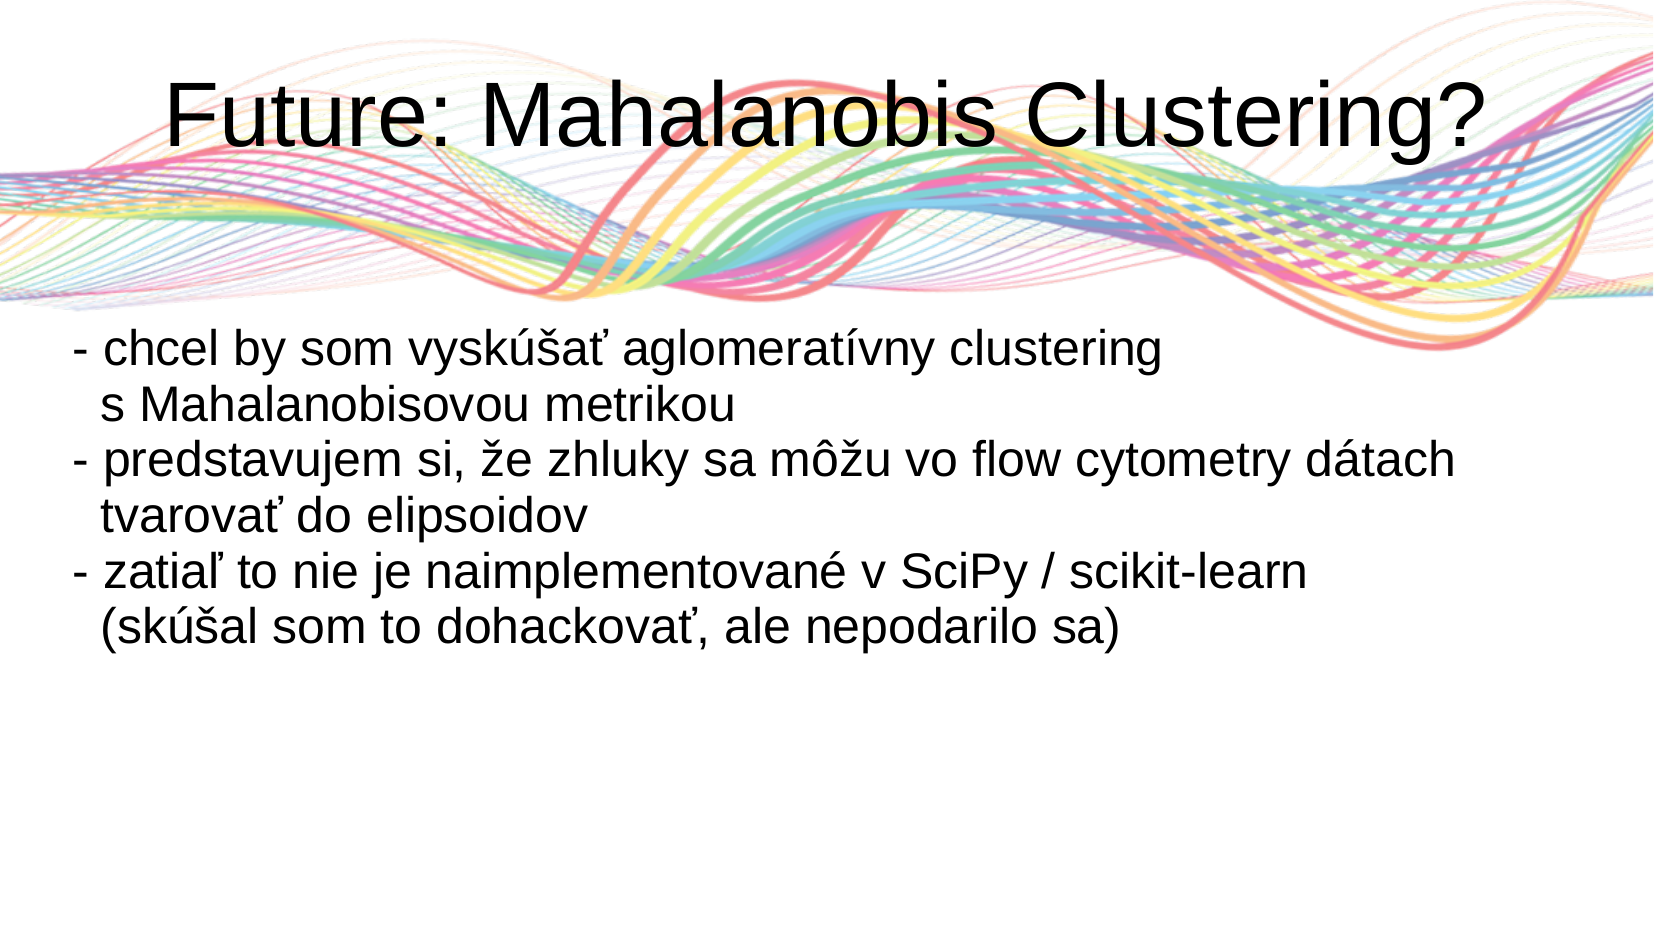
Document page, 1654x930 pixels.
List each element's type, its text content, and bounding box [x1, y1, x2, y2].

picture [0, 0, 1654, 372]
title Future: Mahalanobis Clustering? [82, 37, 1571, 193]
text_box - chcel by som vyskúšať aglomeratívny clustering s Mahalanobisovou metrikou - predstavujem si, že zhluky sa môžu vo flow cytometry dátach tvarovať do elipsoidov - zatiaľ to nie je naimplementované v SciPy / scikit-learn (skúšal som to dohackovať, ale nepodarilo sa) [72, 217, 1561, 757]
